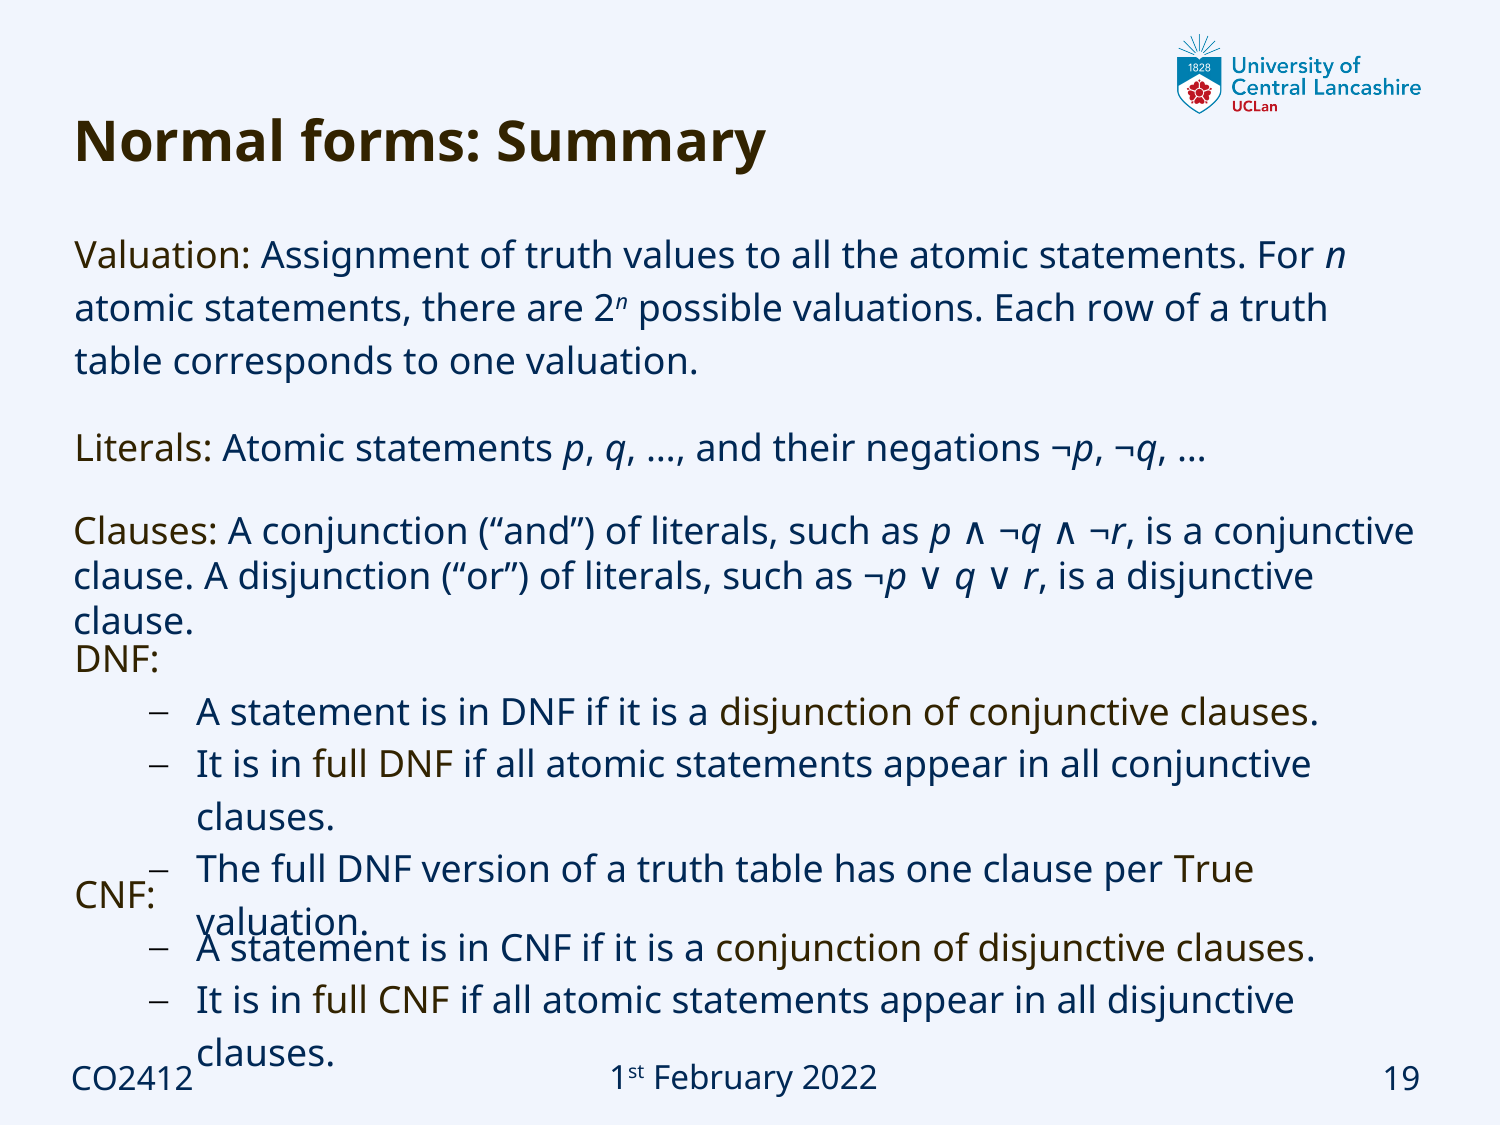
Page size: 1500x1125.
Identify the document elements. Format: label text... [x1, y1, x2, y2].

text_box Valuation: Assignment of truth values to all the atomic statements. For n atomic statements, there are 2n possible valuations. Each row of a truth table corresponds to one valuation. Literals: Atomic statements p, q, …, and their negations ¬p, ¬q, … [59, 216, 1435, 499]
title Normal forms: Summary [58, 54, 1500, 224]
text_box CNF: A statement is in CNF if it is a conjunction of disjunctive clauses. It is in full CNF if all atomic statements appear in all disjunctive clauses. [59, 856, 1435, 1029]
picture [1177, 34, 1421, 54]
text_box DNF: A statement is in DNF if it is a disjunction of conjunctive clauses. It is in full DNF if all atomic statements appear in all conjunctive clauses. The full DNF version of a truth table has one clause per True valuation. [59, 619, 1435, 856]
text_box Clauses: A conjunction (“and”) of literals, such as p ∧ ¬q ∧ ¬r, is a conjunctive clause. A disjunction (“or”) of literals, such as ¬p ∨ q ∨ r, is a disjunctive clause. [58, 499, 1435, 605]
